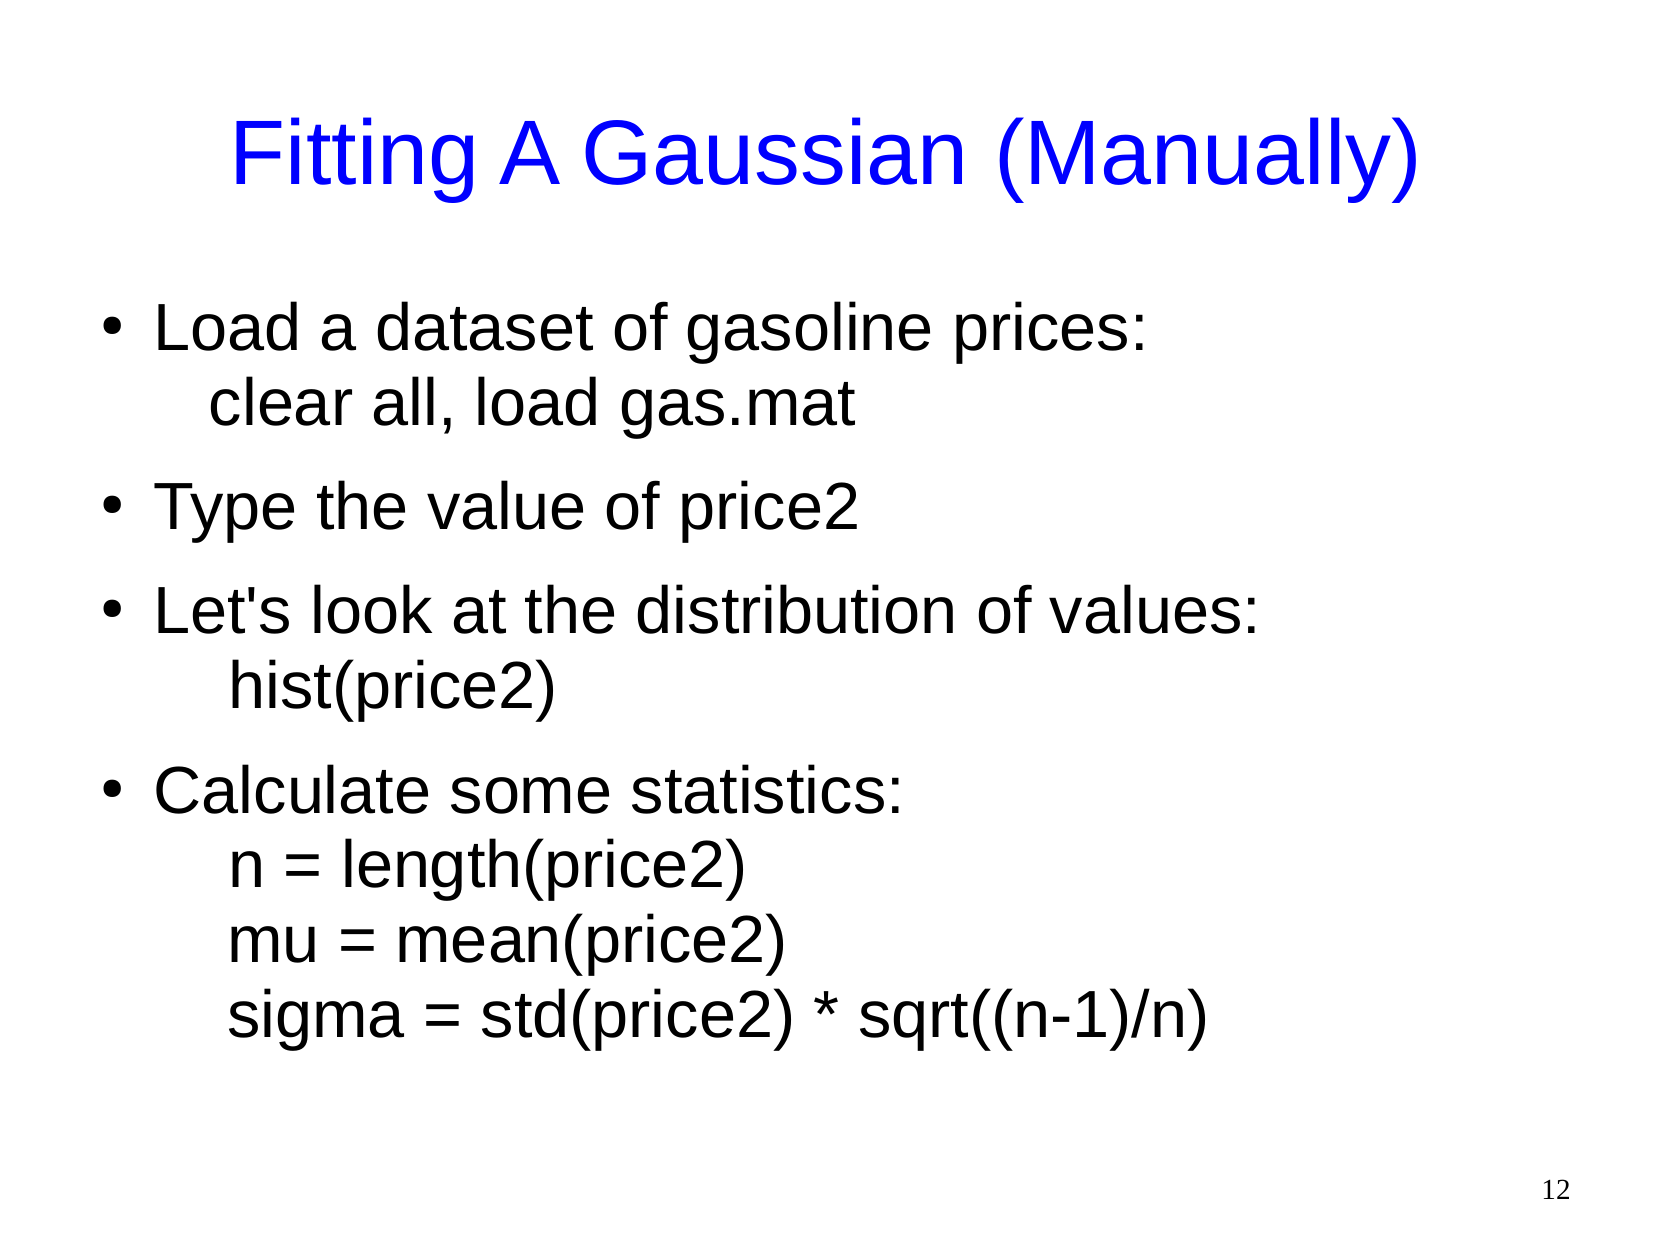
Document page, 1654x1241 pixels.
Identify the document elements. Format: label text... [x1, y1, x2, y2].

list Load a dataset of gasoline prices: clear all, load gas.mat Type the value of price2 Let's look at the distribution of values: hist(price2) Calculate some statistics: n = length(price2) mu = mean(price2) sigma = std(price2) * sqrt((n-1)/n) [82, 290, 1571, 1094]
title Fitting A Gaussian (Manually) [82, 56, 1571, 250]
